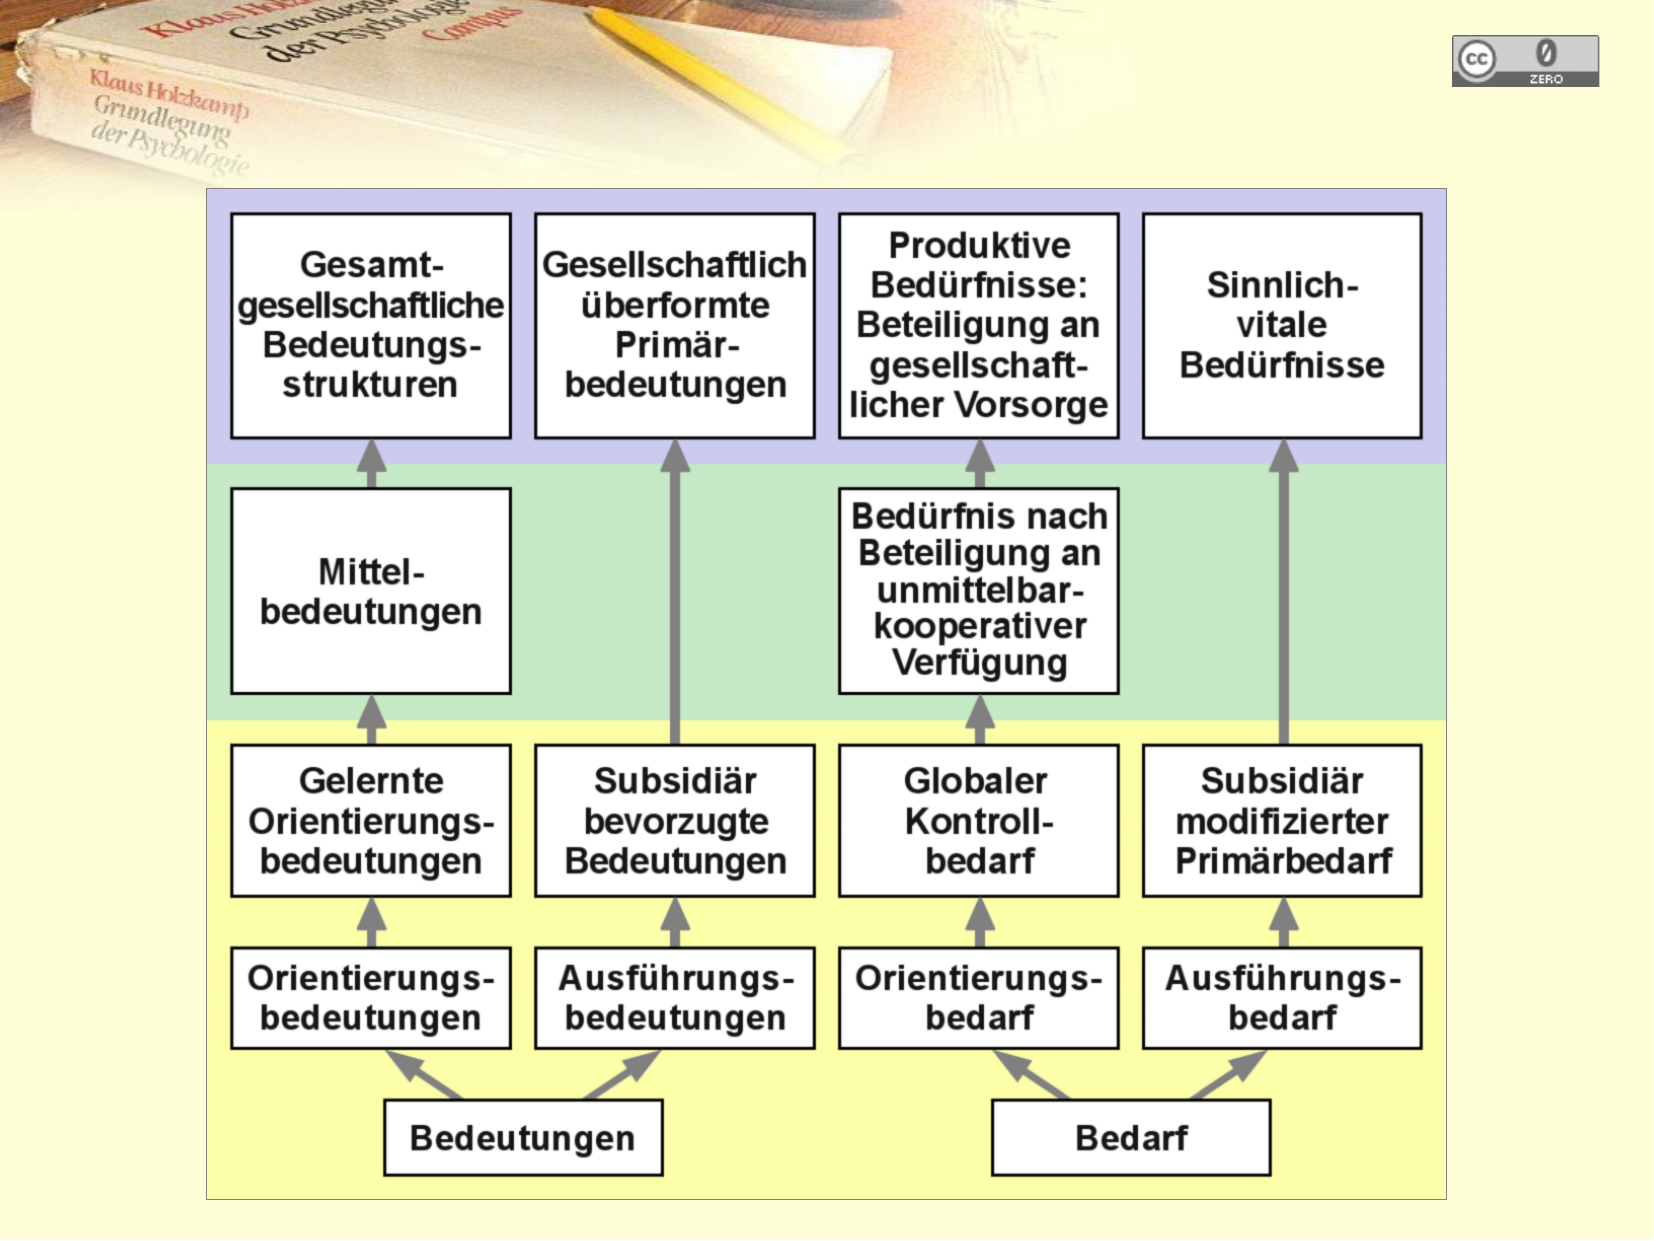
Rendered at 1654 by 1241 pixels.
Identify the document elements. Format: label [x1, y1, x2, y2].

picture [1452, 35, 1600, 87]
picture [0, 0, 1156, 213]
picture [207, 189, 1446, 1199]
